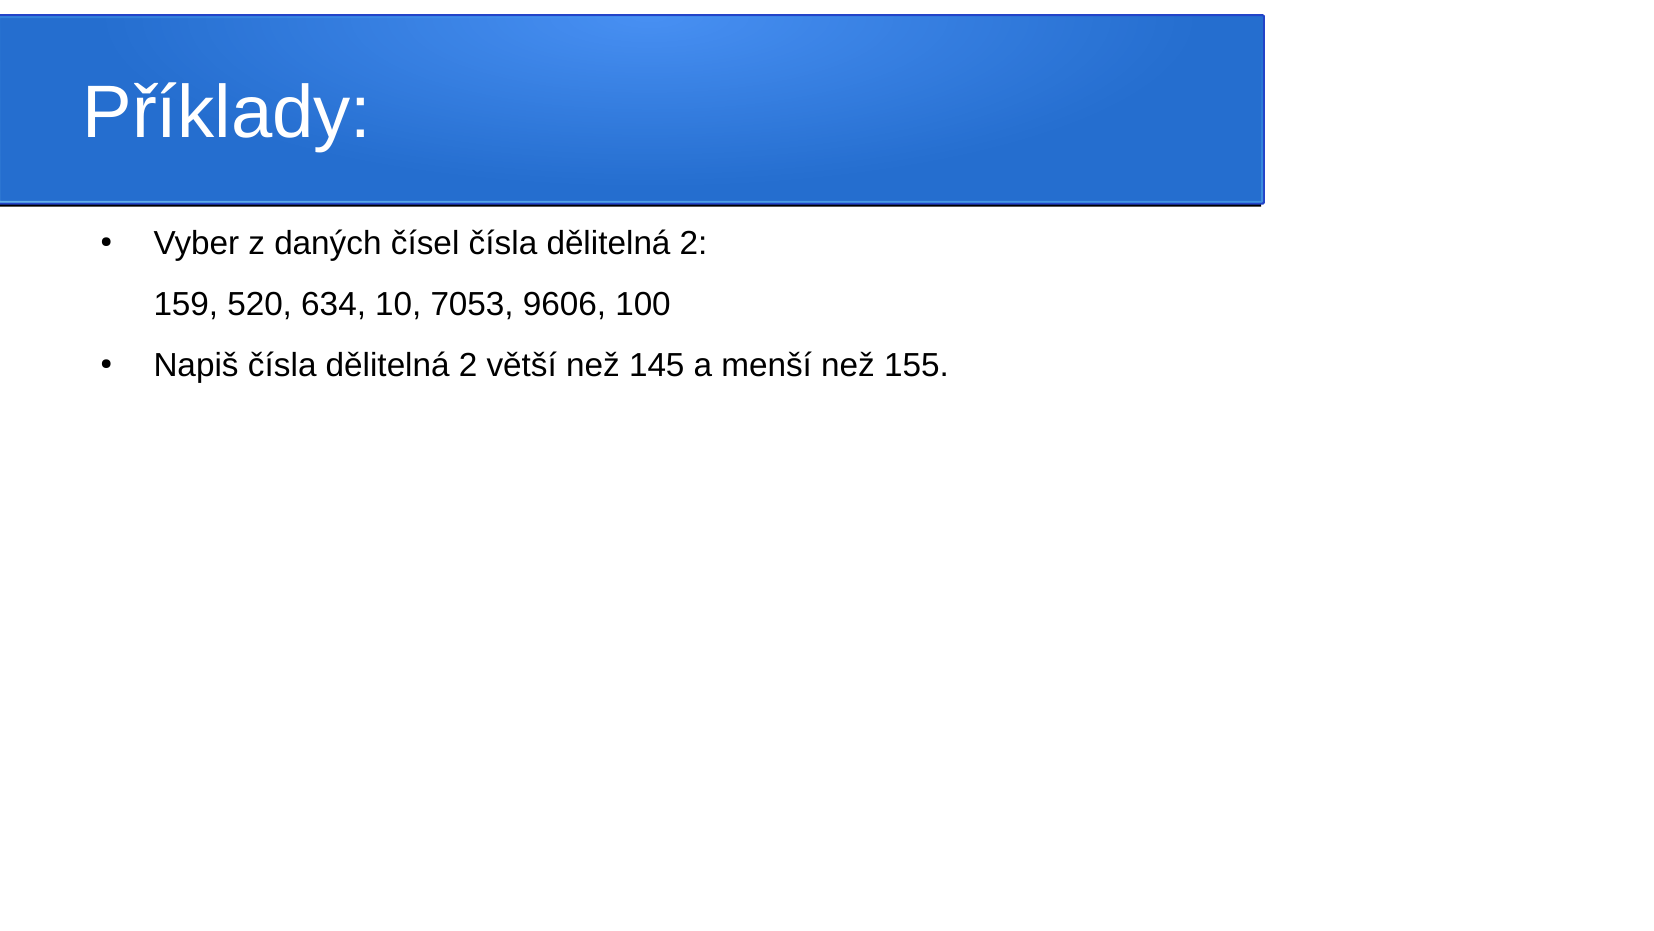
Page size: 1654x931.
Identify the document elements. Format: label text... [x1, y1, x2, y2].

list Vyber z daných čísel čísla dělitelná 2: 159, 520, 634, 10, 7053, 9606, 100 Napiš čísla dělitelná 2 větší než 145 a menší než 155. [82, 224, 1571, 764]
title Příklady: [82, 35, 1235, 189]
